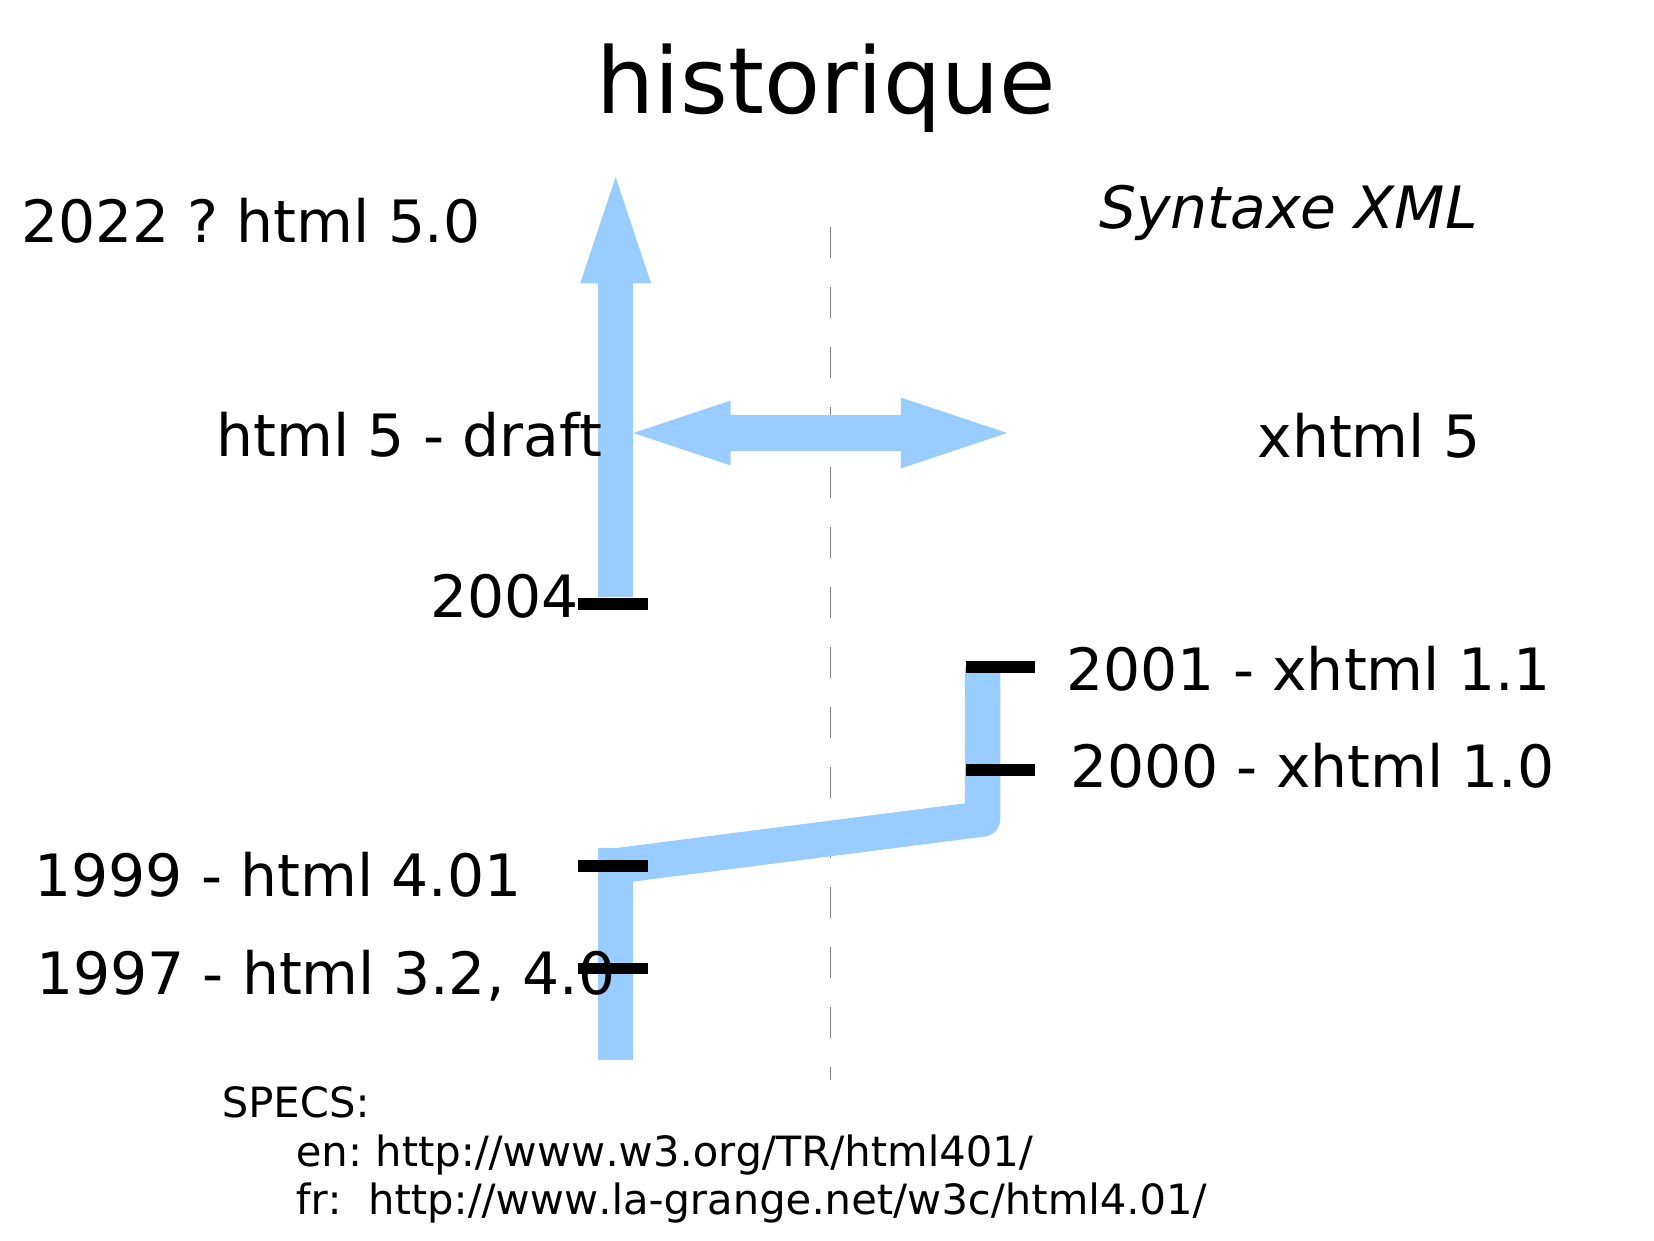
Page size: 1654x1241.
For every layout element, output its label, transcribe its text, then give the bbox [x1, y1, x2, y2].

text_box 2001 - xhtml 1.1 [1066, 636, 1503, 705]
text_box 2022 ? html 5.0 [20, 188, 435, 257]
text_box Syntaxe XML [1099, 174, 1441, 243]
title historique [136, 17, 1518, 143]
text_box 2000 - xhtml 1.0 [1070, 733, 1507, 802]
text_box 1999 - html 4.01 [34, 842, 473, 911]
text_box html 5 - draft [216, 402, 565, 471]
text_box xhtml 5 [1257, 403, 1529, 472]
text_box SPECS: en: http://www.w3.org/TR/html401/ fr: http://www.la-grange.net/w3c/html4.01/ [221, 1079, 1118, 1225]
text_box 1997 - html 3.2, 4.0 [36, 940, 559, 1009]
text_box 2004 [430, 563, 702, 632]
